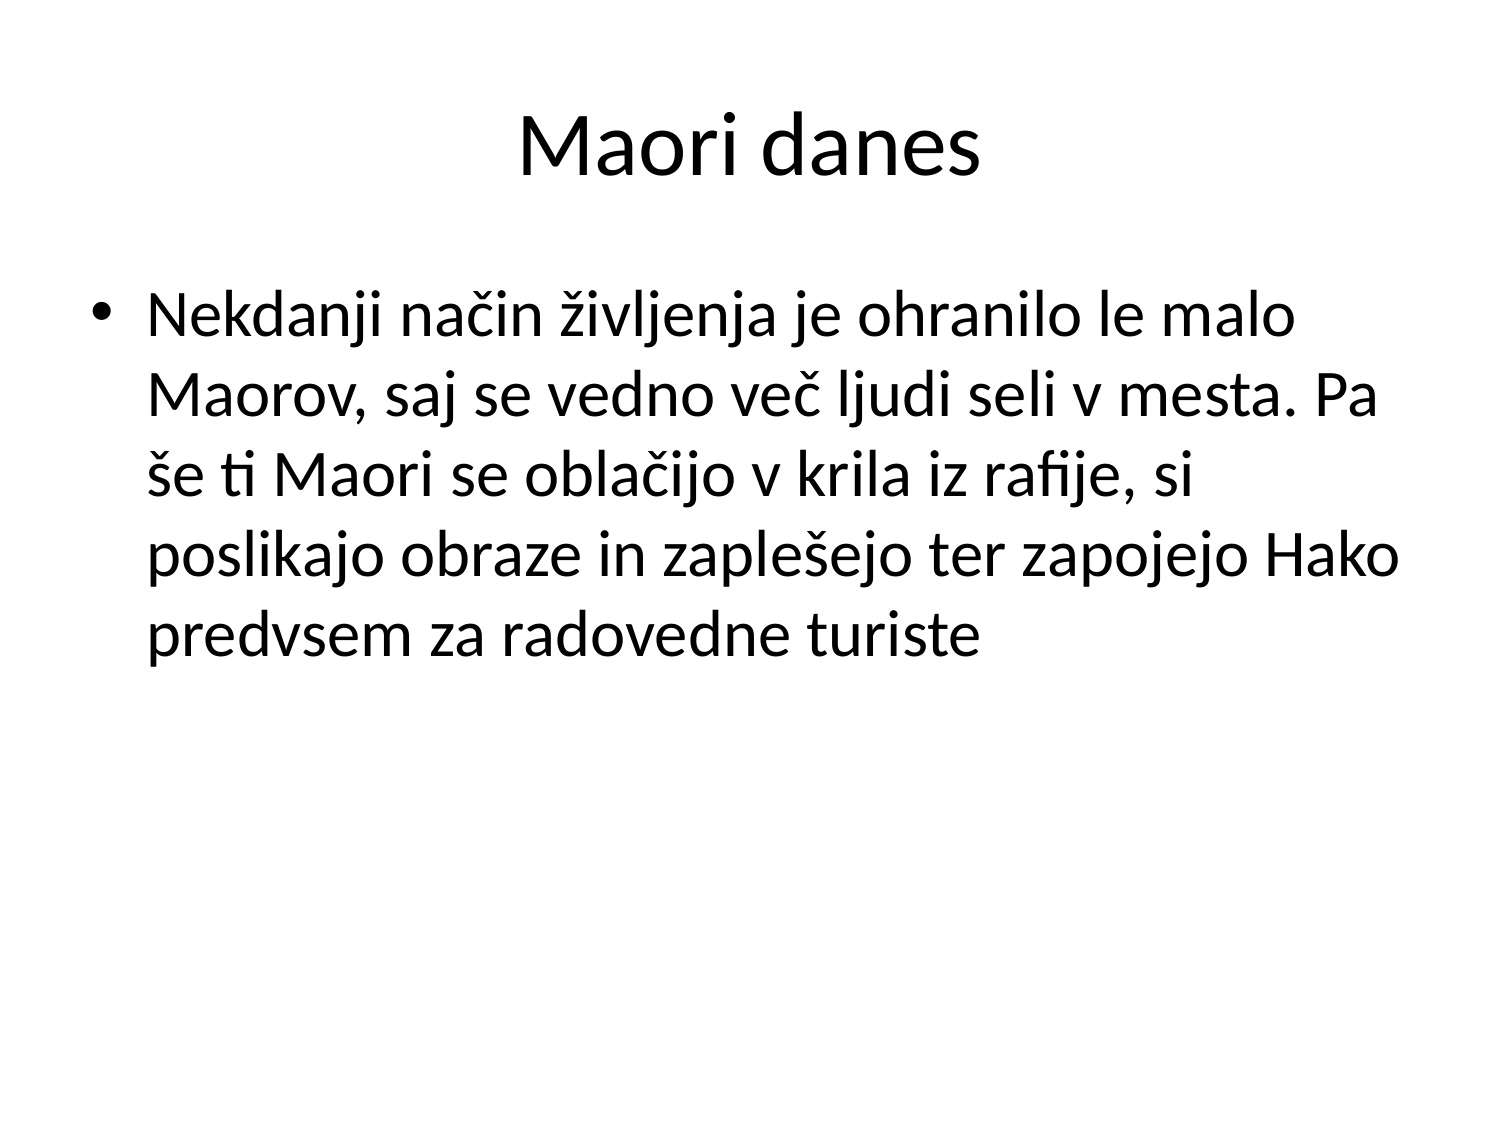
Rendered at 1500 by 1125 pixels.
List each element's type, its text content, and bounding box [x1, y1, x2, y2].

title Maori danes [75, 45, 1425, 233]
list Nekdanji način življenja je ohranilo le malo Maorov, saj se vedno več ljudi seli v mesta. Pa še ti Maori se oblačijo v krila iz rafije, si poslikajo obraze in zaplešejo ter zapojejo Hako predvsem za radovedne turiste [75, 262, 1425, 1005]
